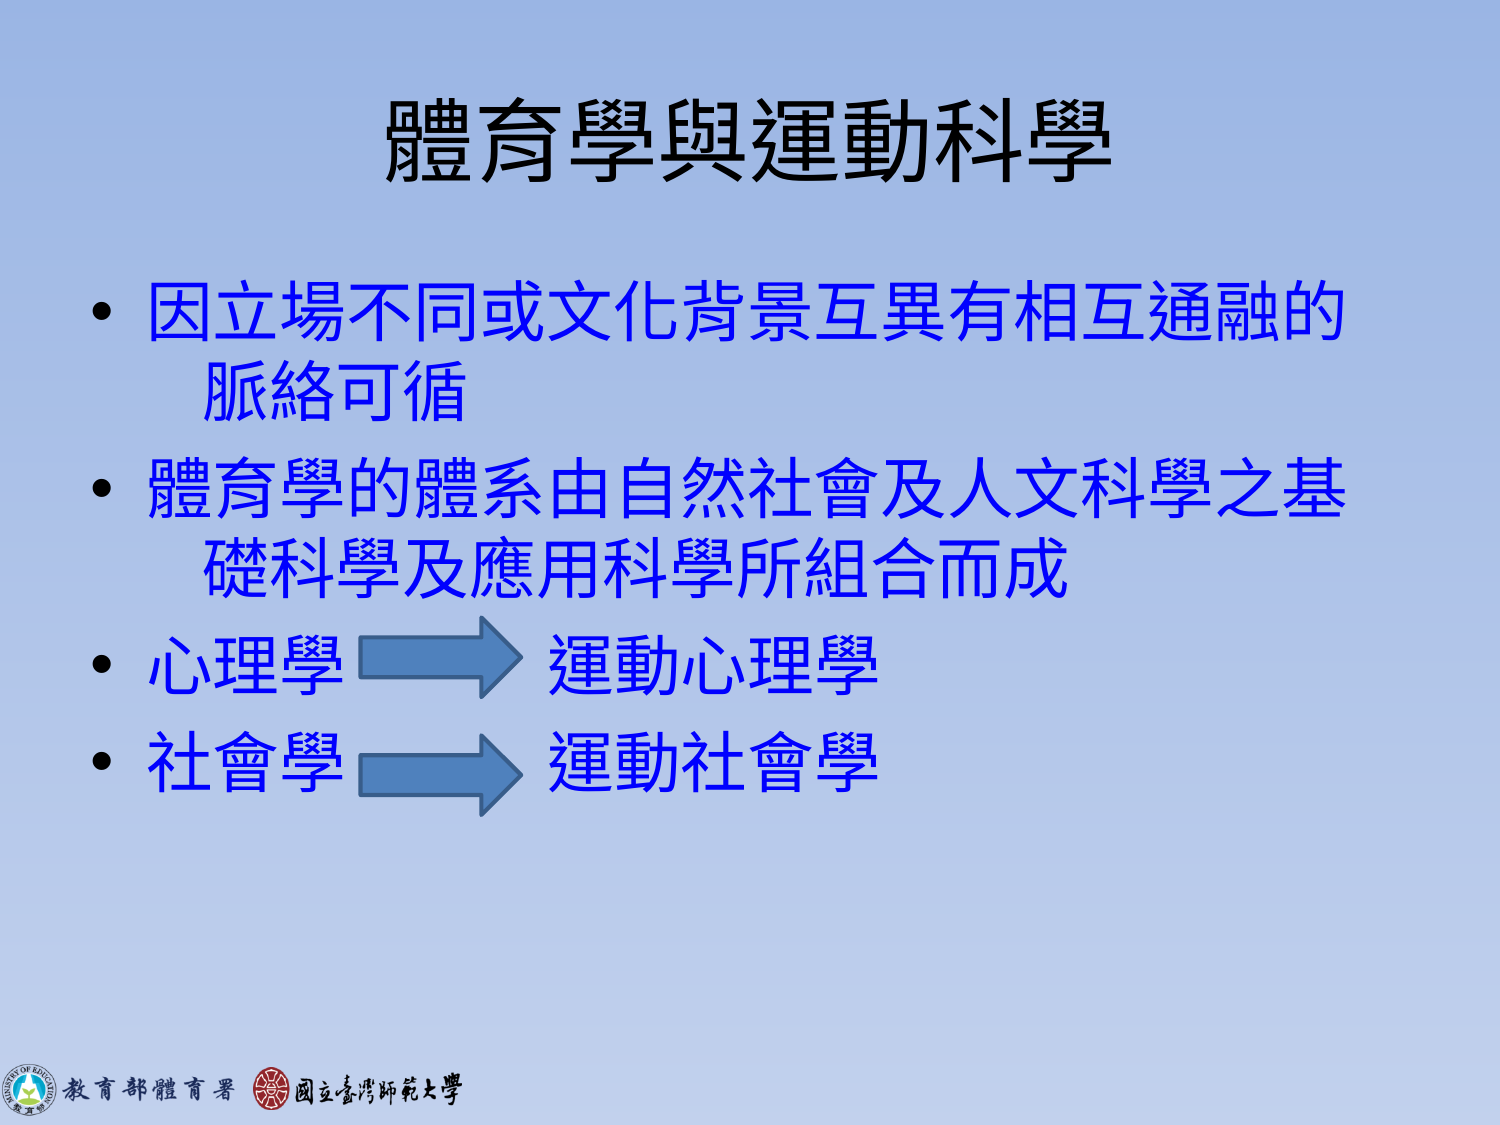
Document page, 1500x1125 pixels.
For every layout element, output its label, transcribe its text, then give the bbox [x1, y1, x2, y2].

text_box [360, 735, 522, 815]
text_box [360, 617, 522, 698]
title 體育學與運動科學 [75, 45, 1426, 233]
list 因立場不同或文化背景互異有相互通融的脈絡可循 體育學的體系由自然社會及人文科學之基礎科學及應用科學所組合而成 心理學 運動心理學 社會學 運動社會學 [75, 262, 1426, 1005]
